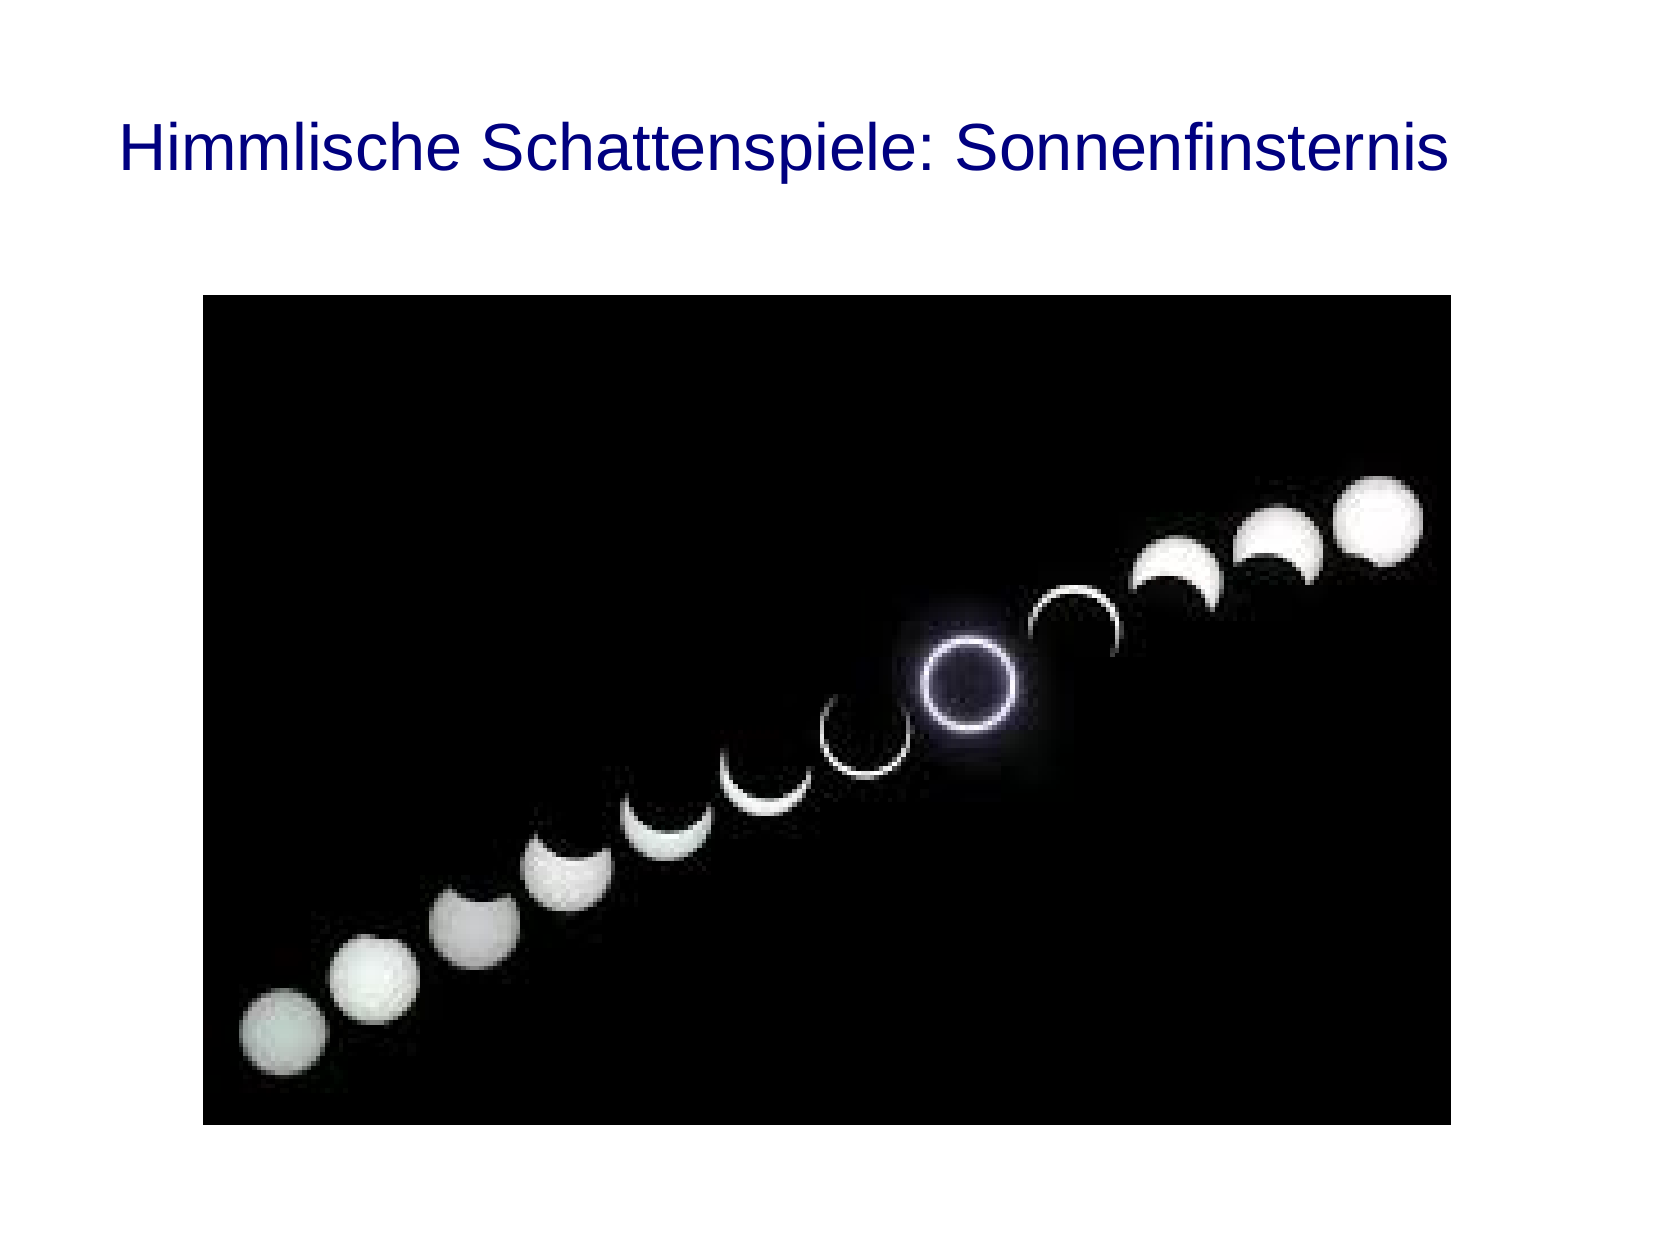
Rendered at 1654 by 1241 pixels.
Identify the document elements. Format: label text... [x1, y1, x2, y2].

picture [203, 295, 1451, 1125]
title Himmlische Schattenspiele: Sonnenfinsternis [118, 88, 1607, 207]
